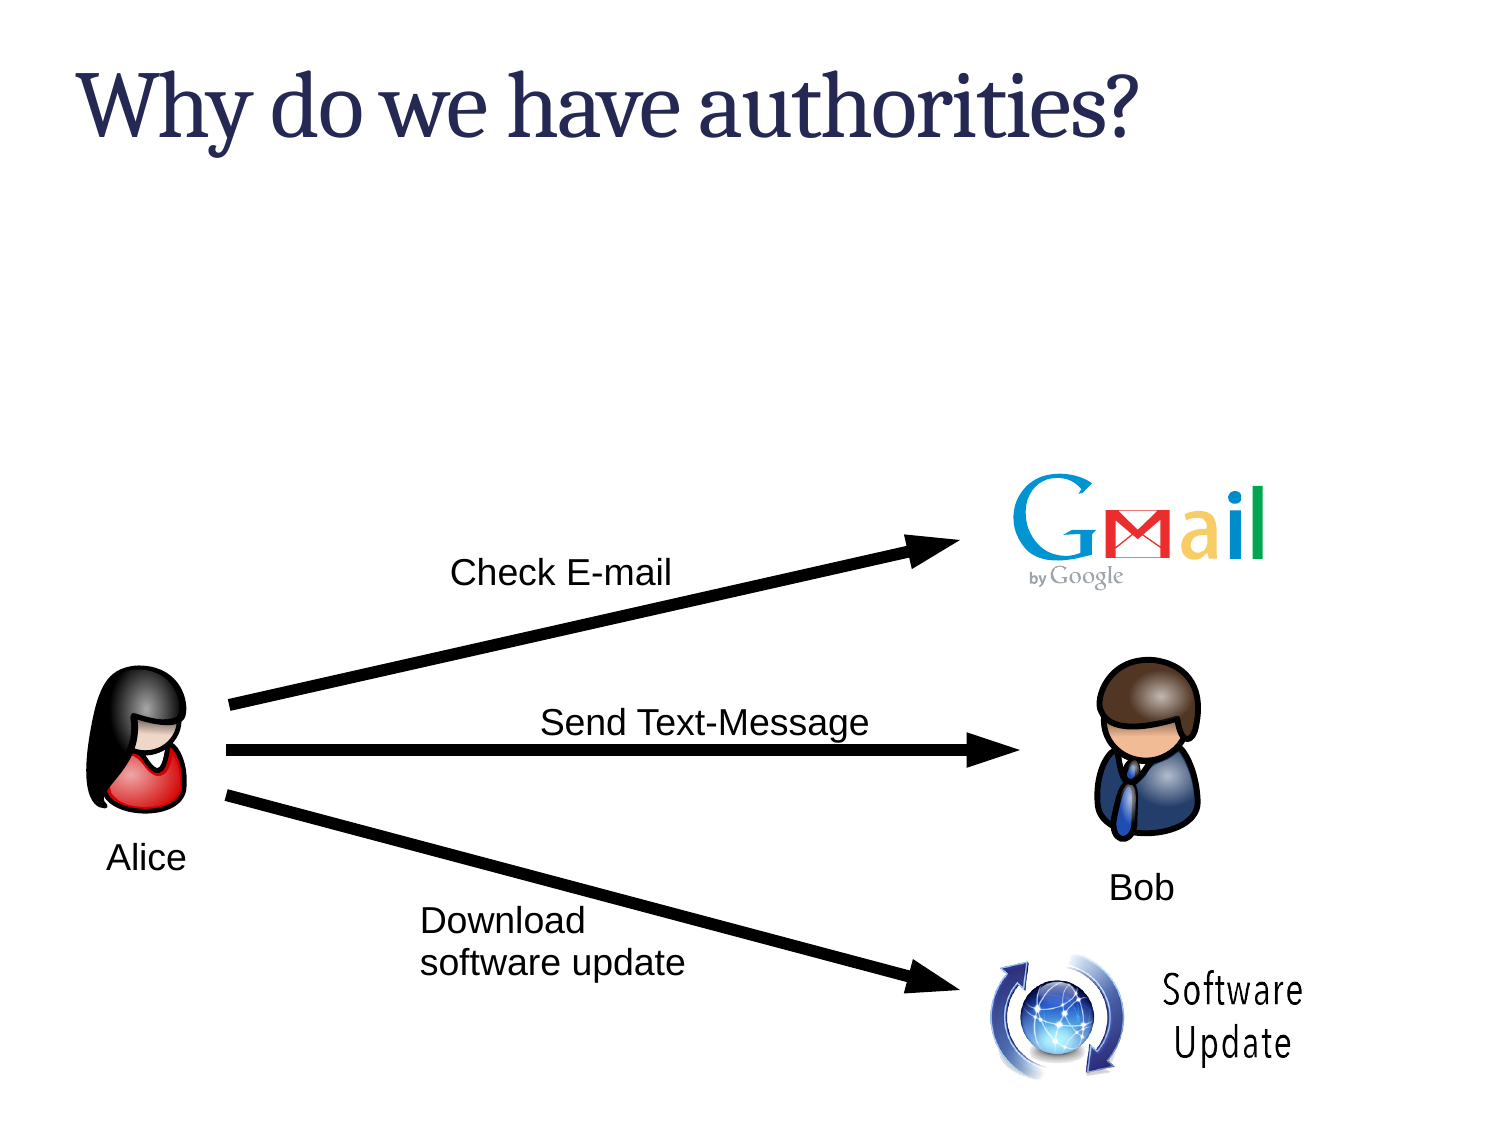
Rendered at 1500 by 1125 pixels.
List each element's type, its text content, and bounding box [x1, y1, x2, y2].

text_box Alice [64, 828, 230, 886]
text_box Send Text-Message [525, 693, 916, 751]
picture [990, 953, 1302, 1081]
text_box Bob [1051, 858, 1232, 916]
picture [60, 660, 230, 830]
picture [1036, 650, 1246, 859]
text_box Check E-mail [435, 543, 706, 601]
title Why do we have authorities? [75, 12, 1325, 200]
text_box Download software update [405, 892, 796, 991]
picture [1005, 464, 1271, 601]
